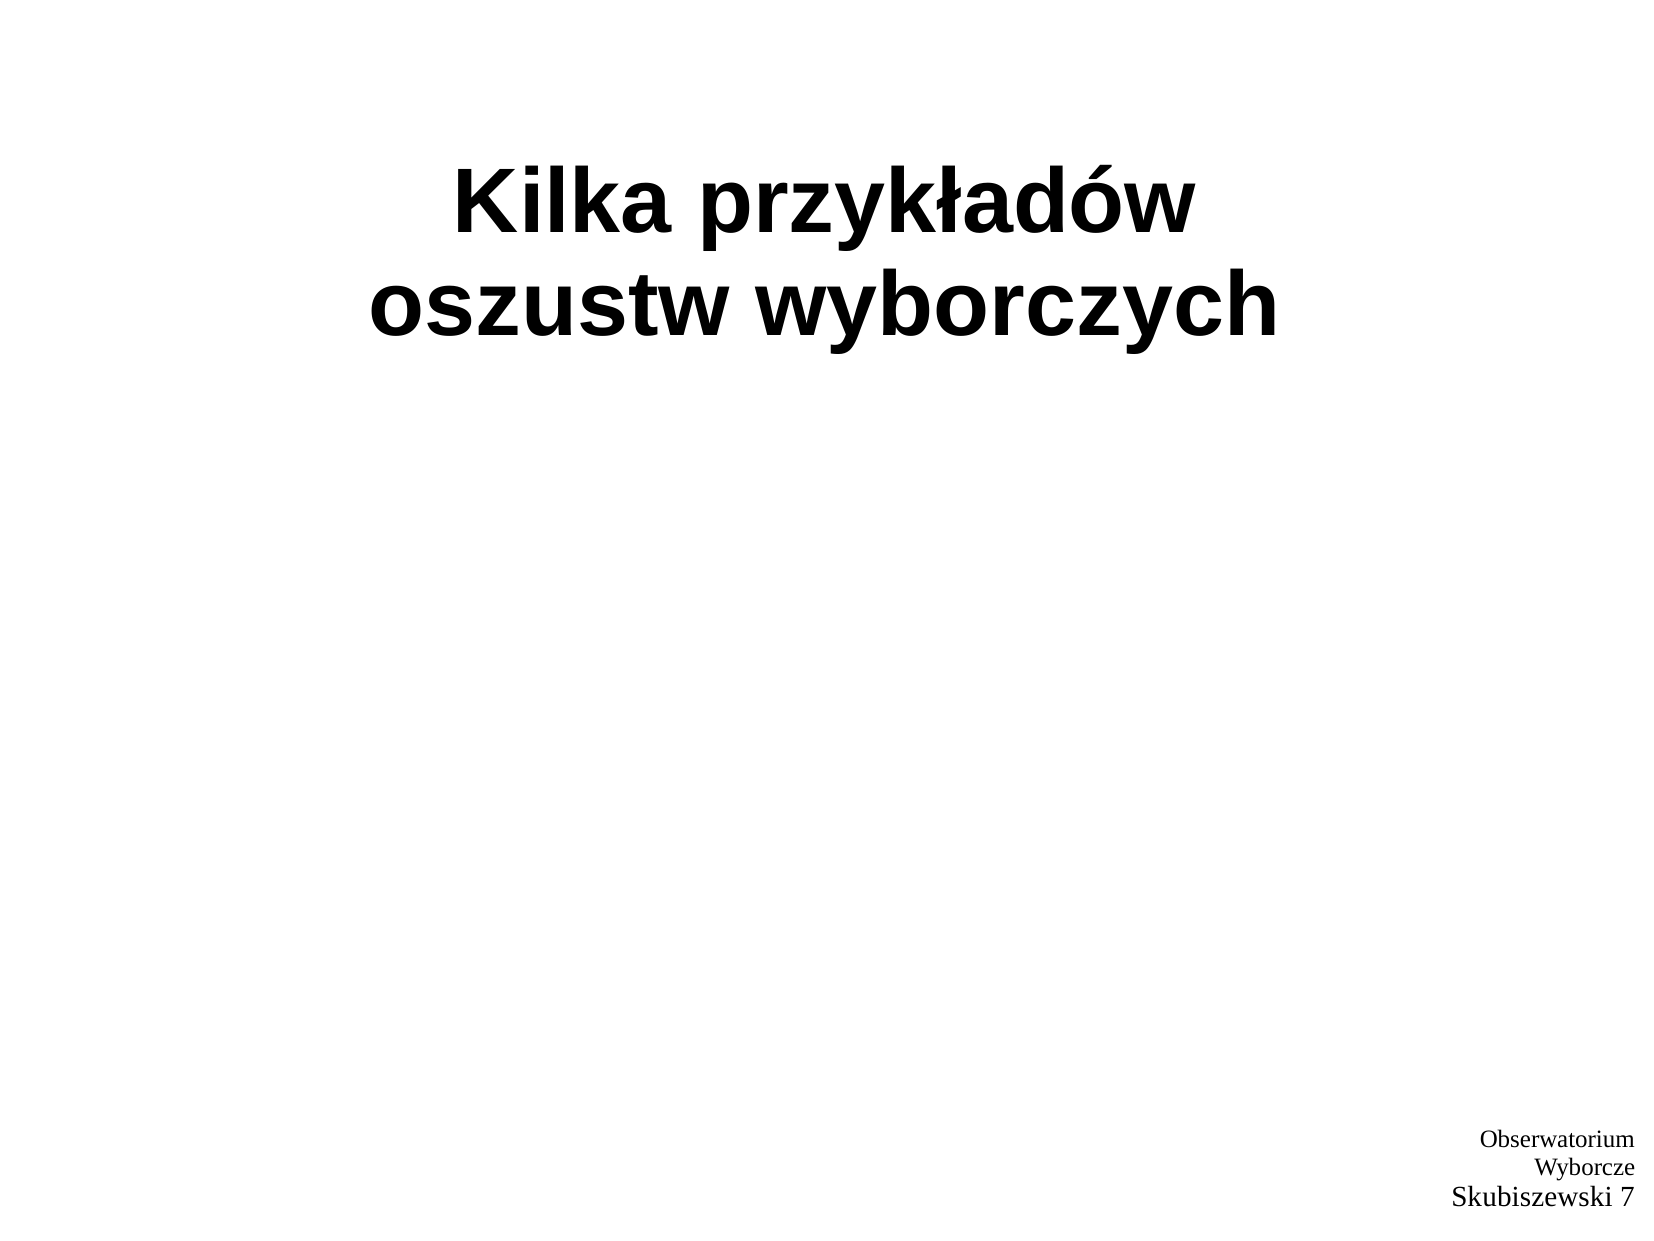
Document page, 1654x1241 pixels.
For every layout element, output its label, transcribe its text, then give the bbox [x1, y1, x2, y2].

title Kilka przykładów oszustw wyborczych [15, 150, 1636, 458]
